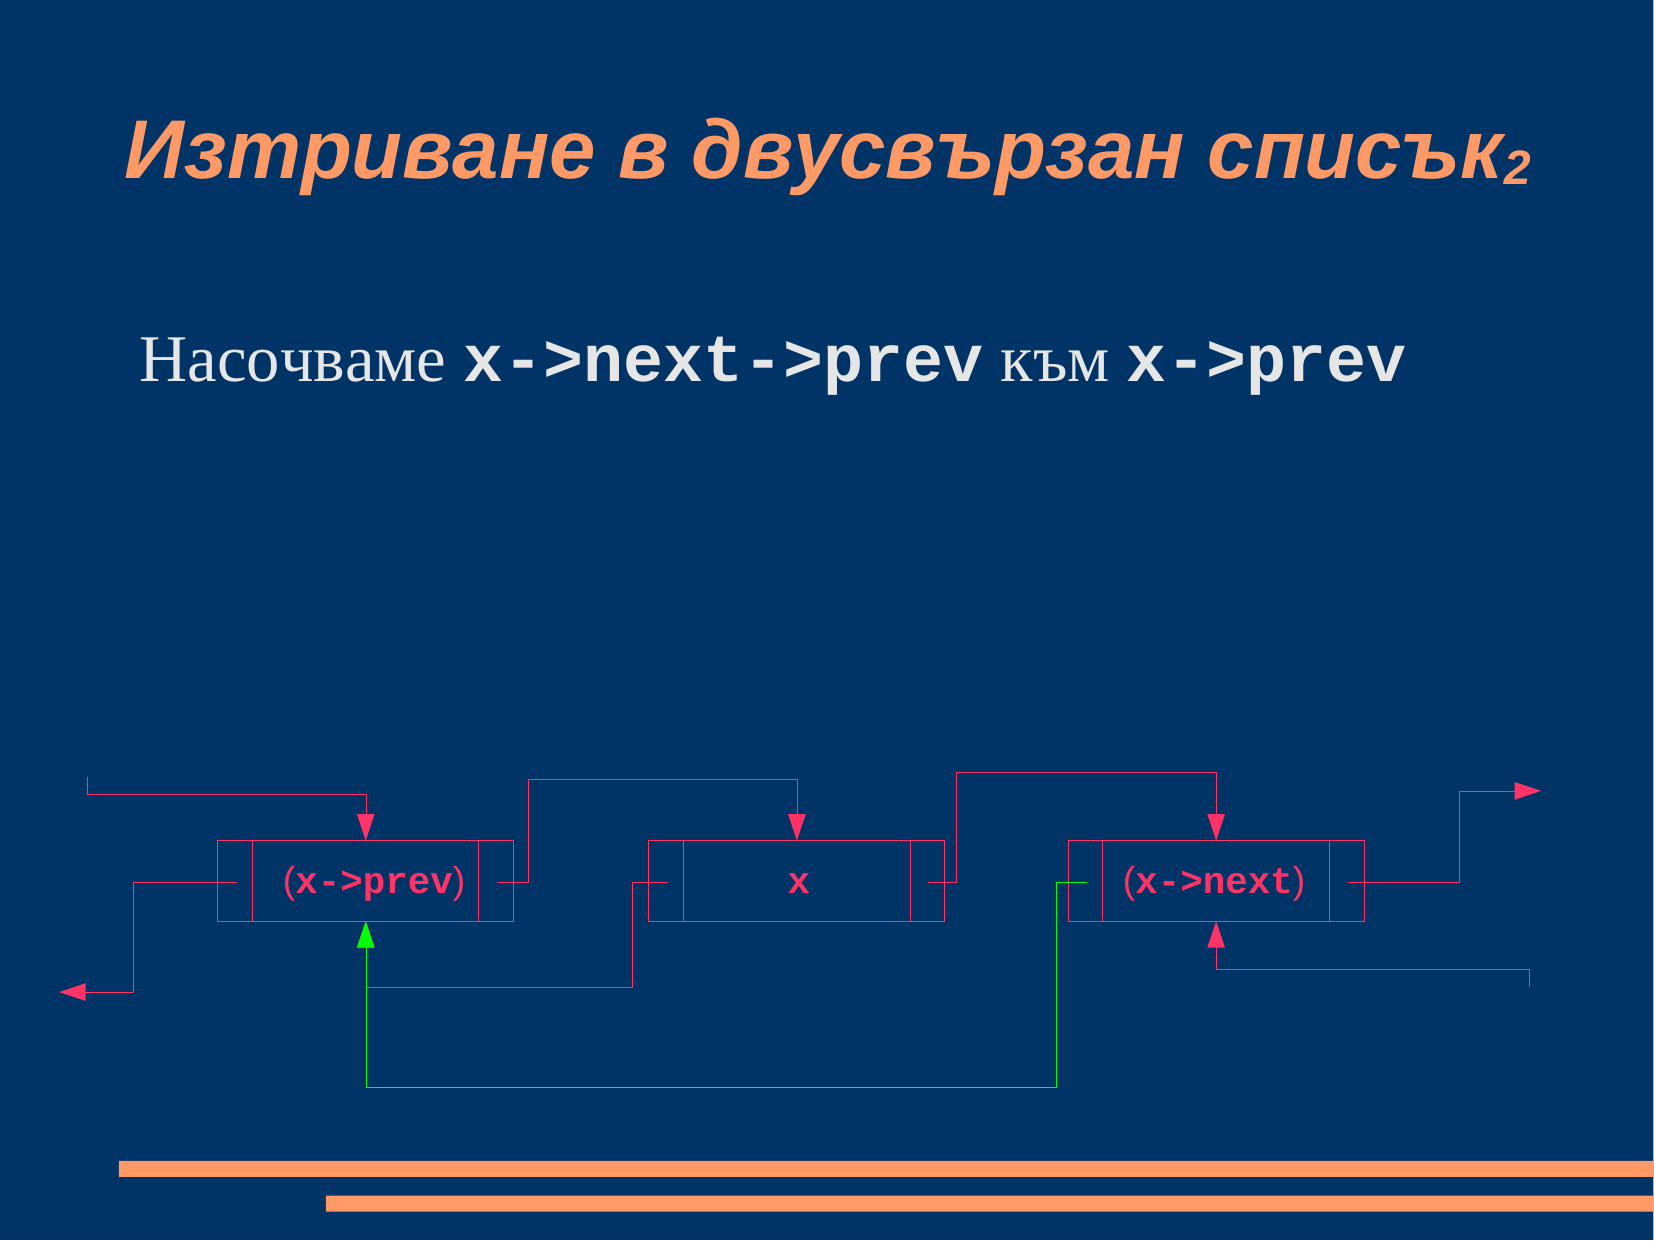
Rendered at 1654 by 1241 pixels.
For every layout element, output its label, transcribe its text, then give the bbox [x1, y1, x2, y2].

title Изтриване в двусвързан списък2 [121, 46, 1534, 254]
list Насочваме x->next->prev към x->prev [121, 322, 1561, 1133]
